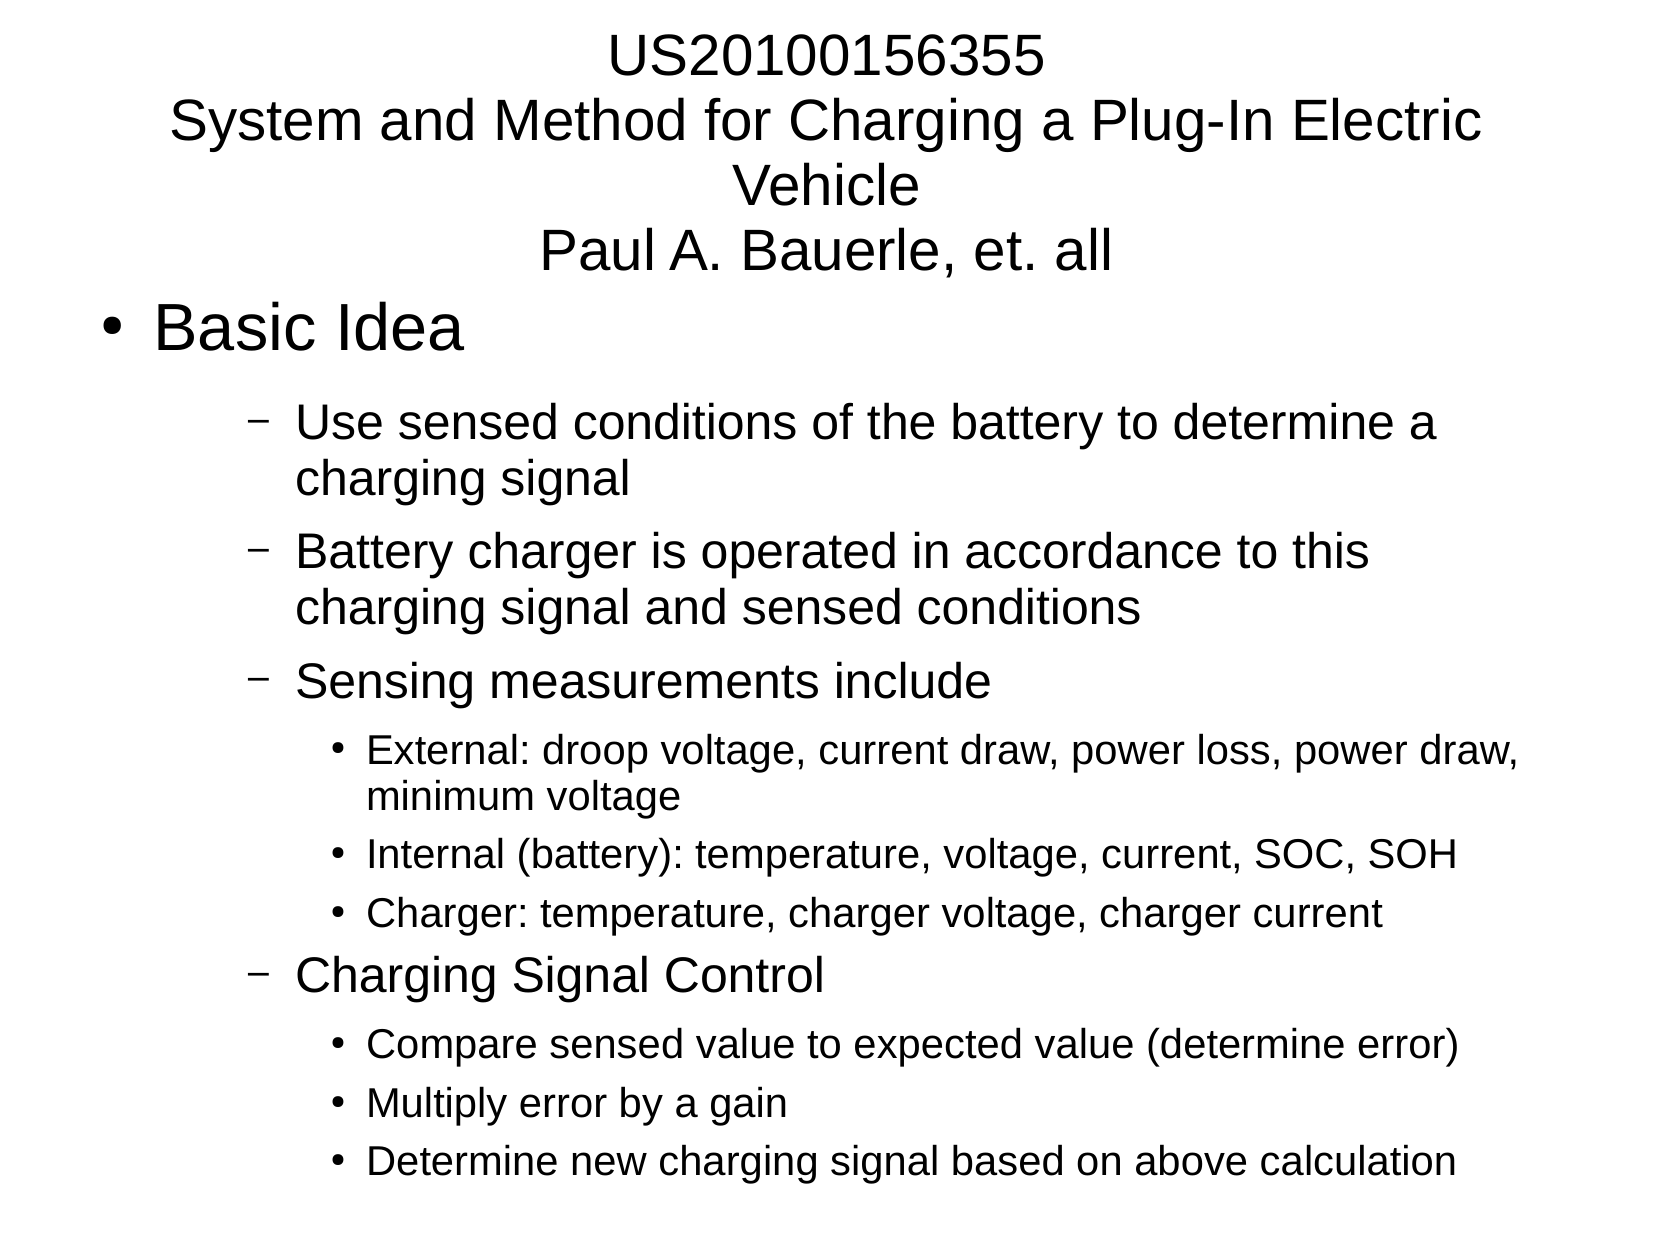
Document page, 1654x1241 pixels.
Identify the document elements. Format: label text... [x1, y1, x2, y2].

title US20100156355 System and Method for Charging a Plug-In Electric Vehicle Paul A. Bauerle, et. all [82, 23, 1571, 283]
list Basic Idea Use sensed conditions of the battery to determine a charging signal Battery charger is operated in accordance to this charging signal and sensed conditions Sensing measurements include External: droop voltage, current draw, power loss, power draw, minimum voltage Internal (battery): temperature, voltage, current, SOC, SOH Charger: temperature, charger voltage, charger current Charging Signal Control Compare sensed value to expected value (determine error) Multiply error by a gain Determine new charging signal based on above calculation [82, 290, 1571, 1241]
